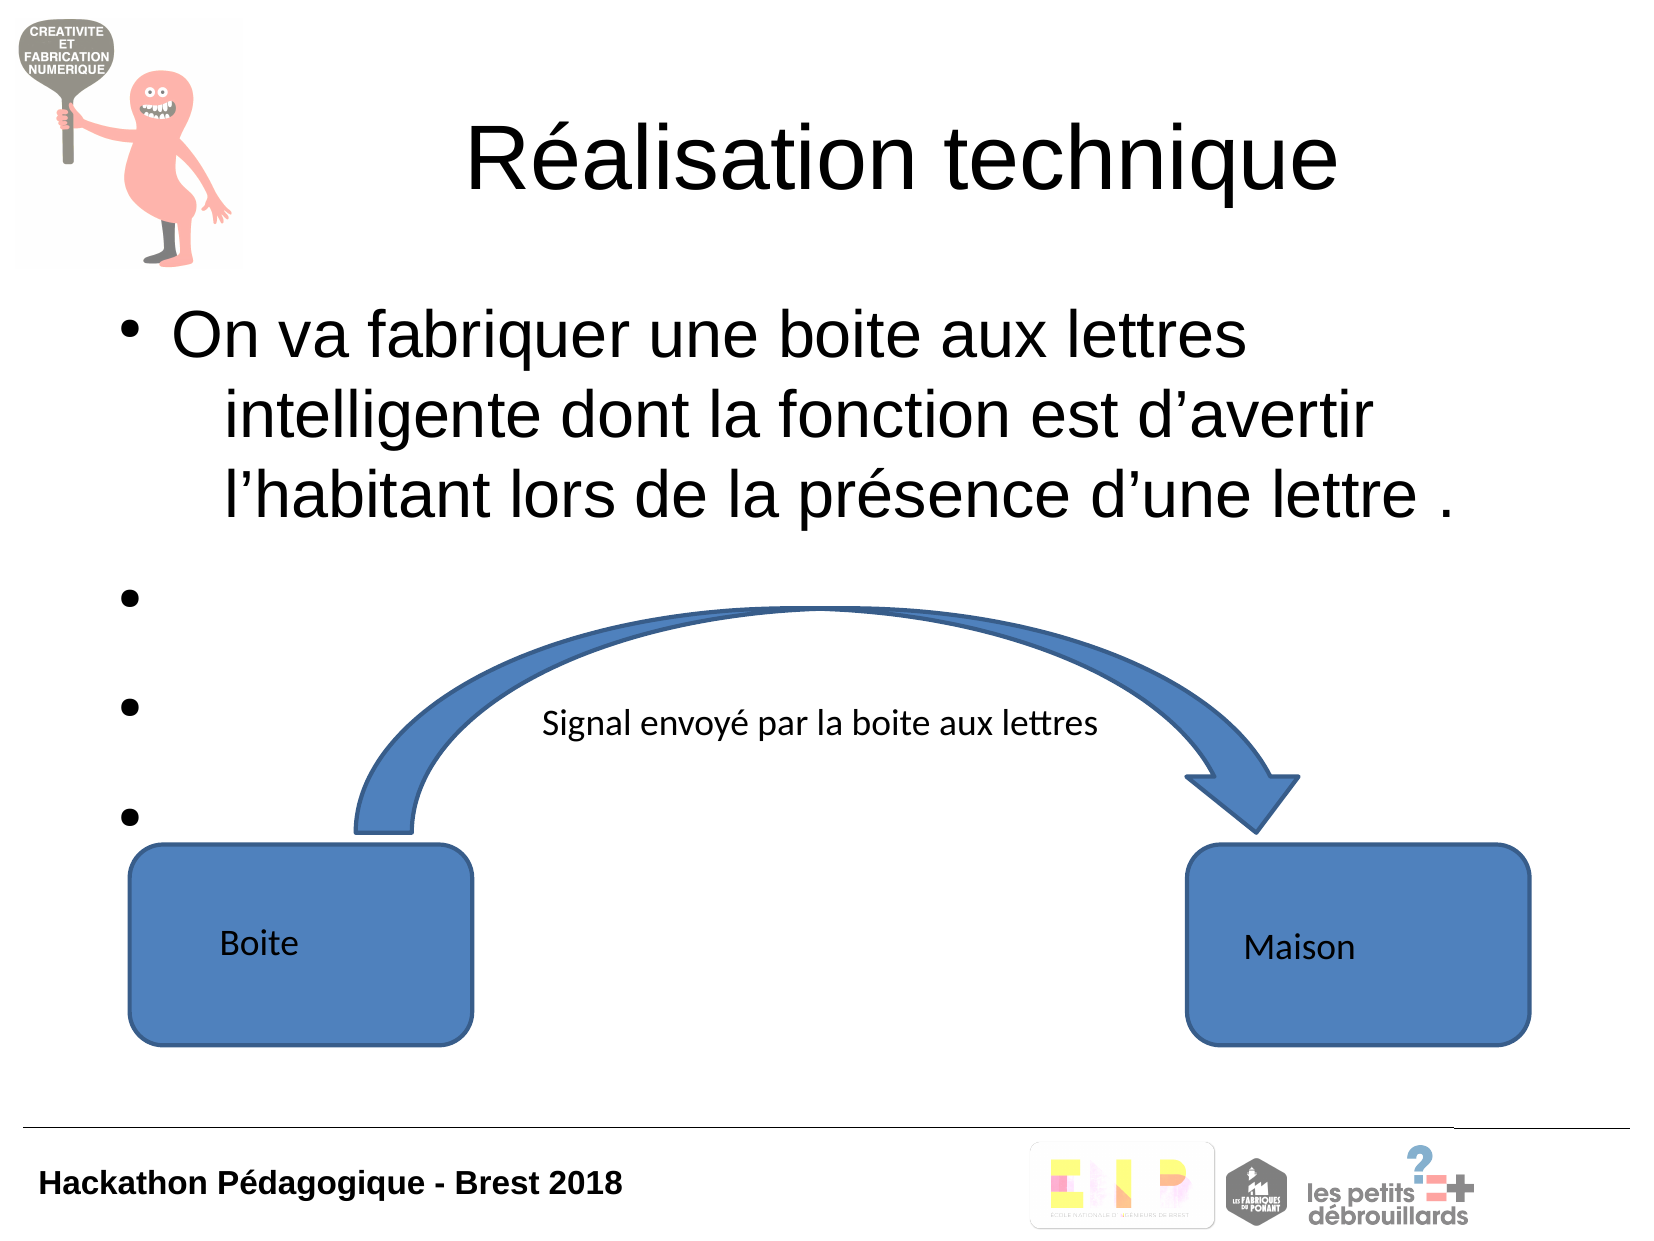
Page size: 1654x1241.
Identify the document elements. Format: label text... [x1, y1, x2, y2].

text_box [355, 608, 1299, 833]
text_box Signal envoyé par la boite aux lettres [527, 690, 1142, 751]
list On va fabriquer une boite aux lettres intelligente dont la fonction est d’avertir l’habitant lors de la présence d’une lettre . [82, 290, 1571, 585]
title Réalisation technique [236, 49, 1571, 257]
text_box [1187, 844, 1530, 1046]
picture [1015, 1127, 1287, 1241]
text_box [129, 844, 473, 1046]
picture [15, 18, 243, 269]
text_box Boite [204, 910, 477, 971]
text_box Hackathon Pédagogique - Brest 2018 [23, 1157, 945, 1210]
text_box Maison [1228, 914, 1501, 976]
picture [1308, 1145, 1474, 1225]
